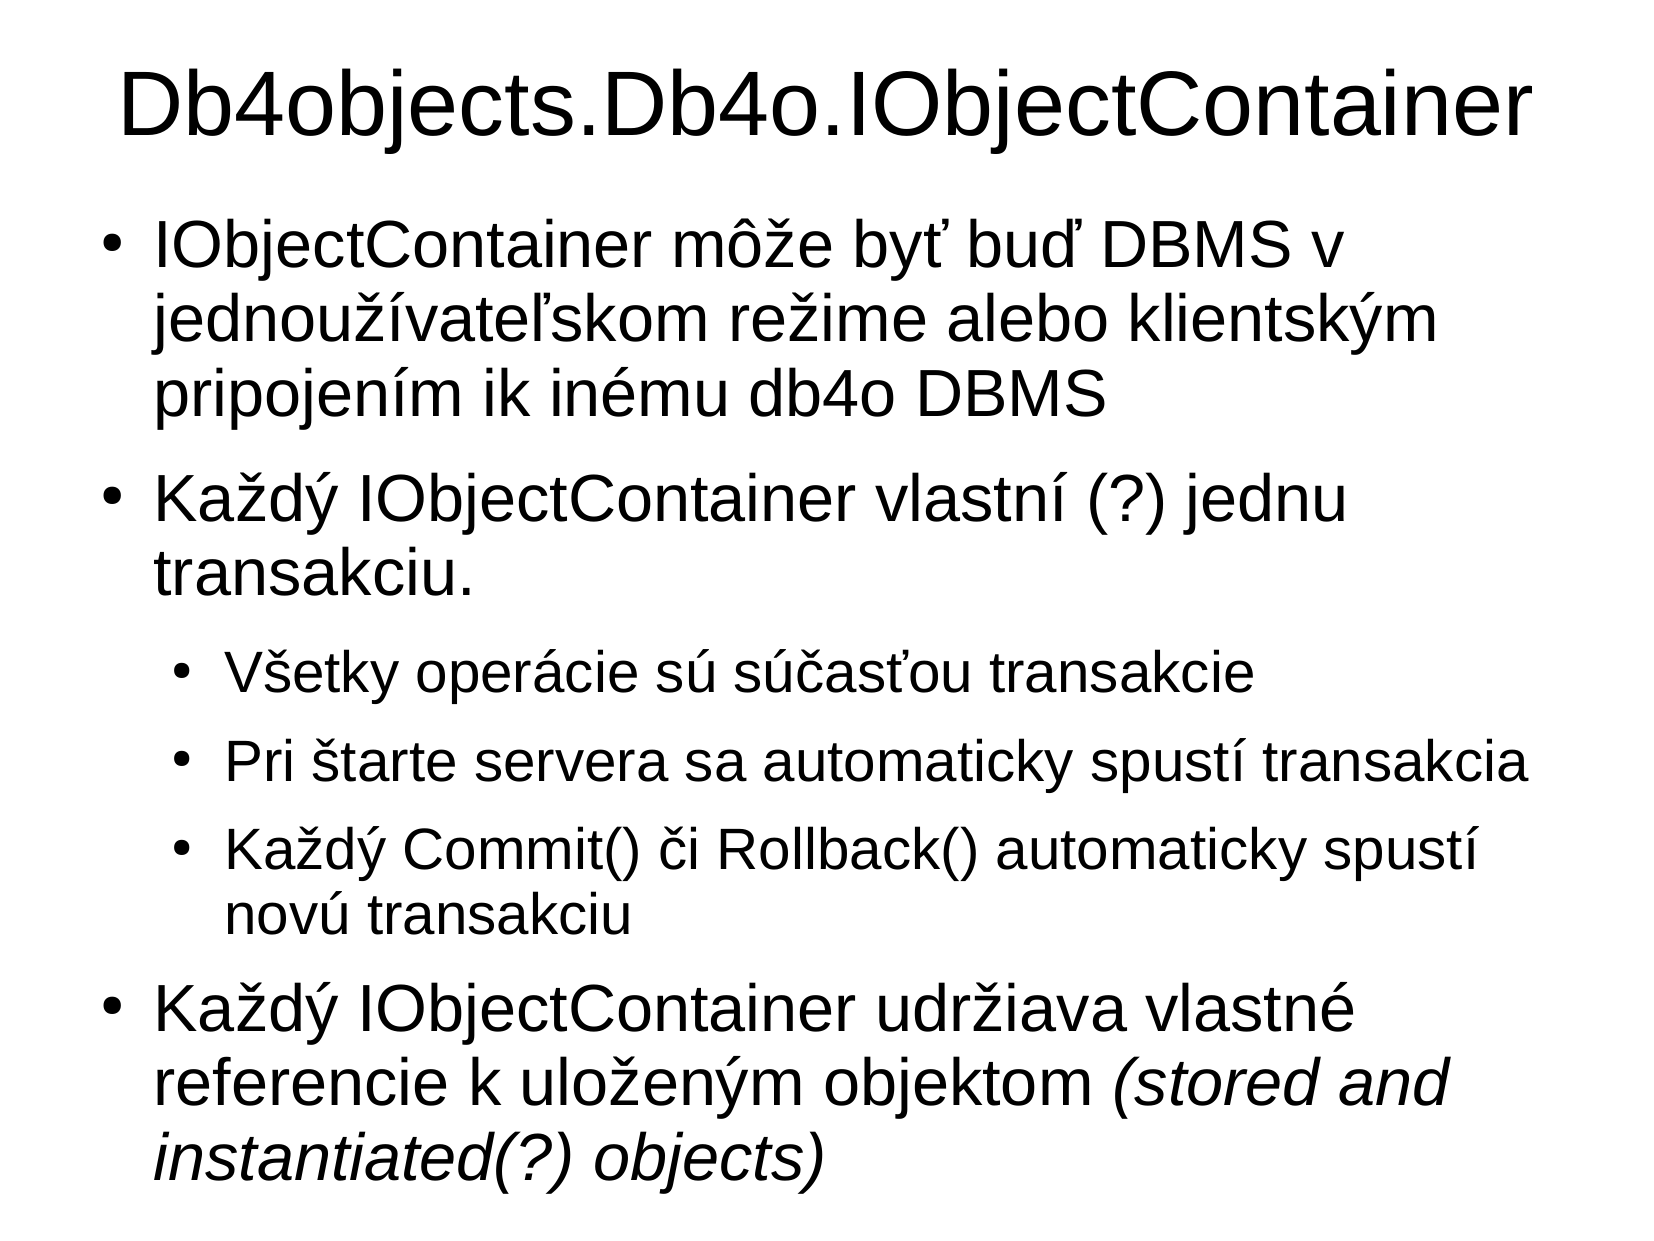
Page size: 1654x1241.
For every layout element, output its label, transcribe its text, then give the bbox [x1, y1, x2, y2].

list IObjectContainer môže byť buď DBMS v jednoužívateľskom režime alebo klientským pripojením ik inému db4o DBMS Každý IObjectContainer vlastní (?) jednu transakciu. Všetky operácie sú súčasťou transakcie Pri štarte servera sa automaticky spustí transakcia Každý Commit() či Rollback() automaticky spustí novú transakciu Každý IObjectContainer udržiava vlastné referencie k uloženým objektom (stored and instantiated(?) objects) [82, 206, 1571, 1211]
title Db4objects.Db4o.IObjectContainer [82, 29, 1571, 178]
